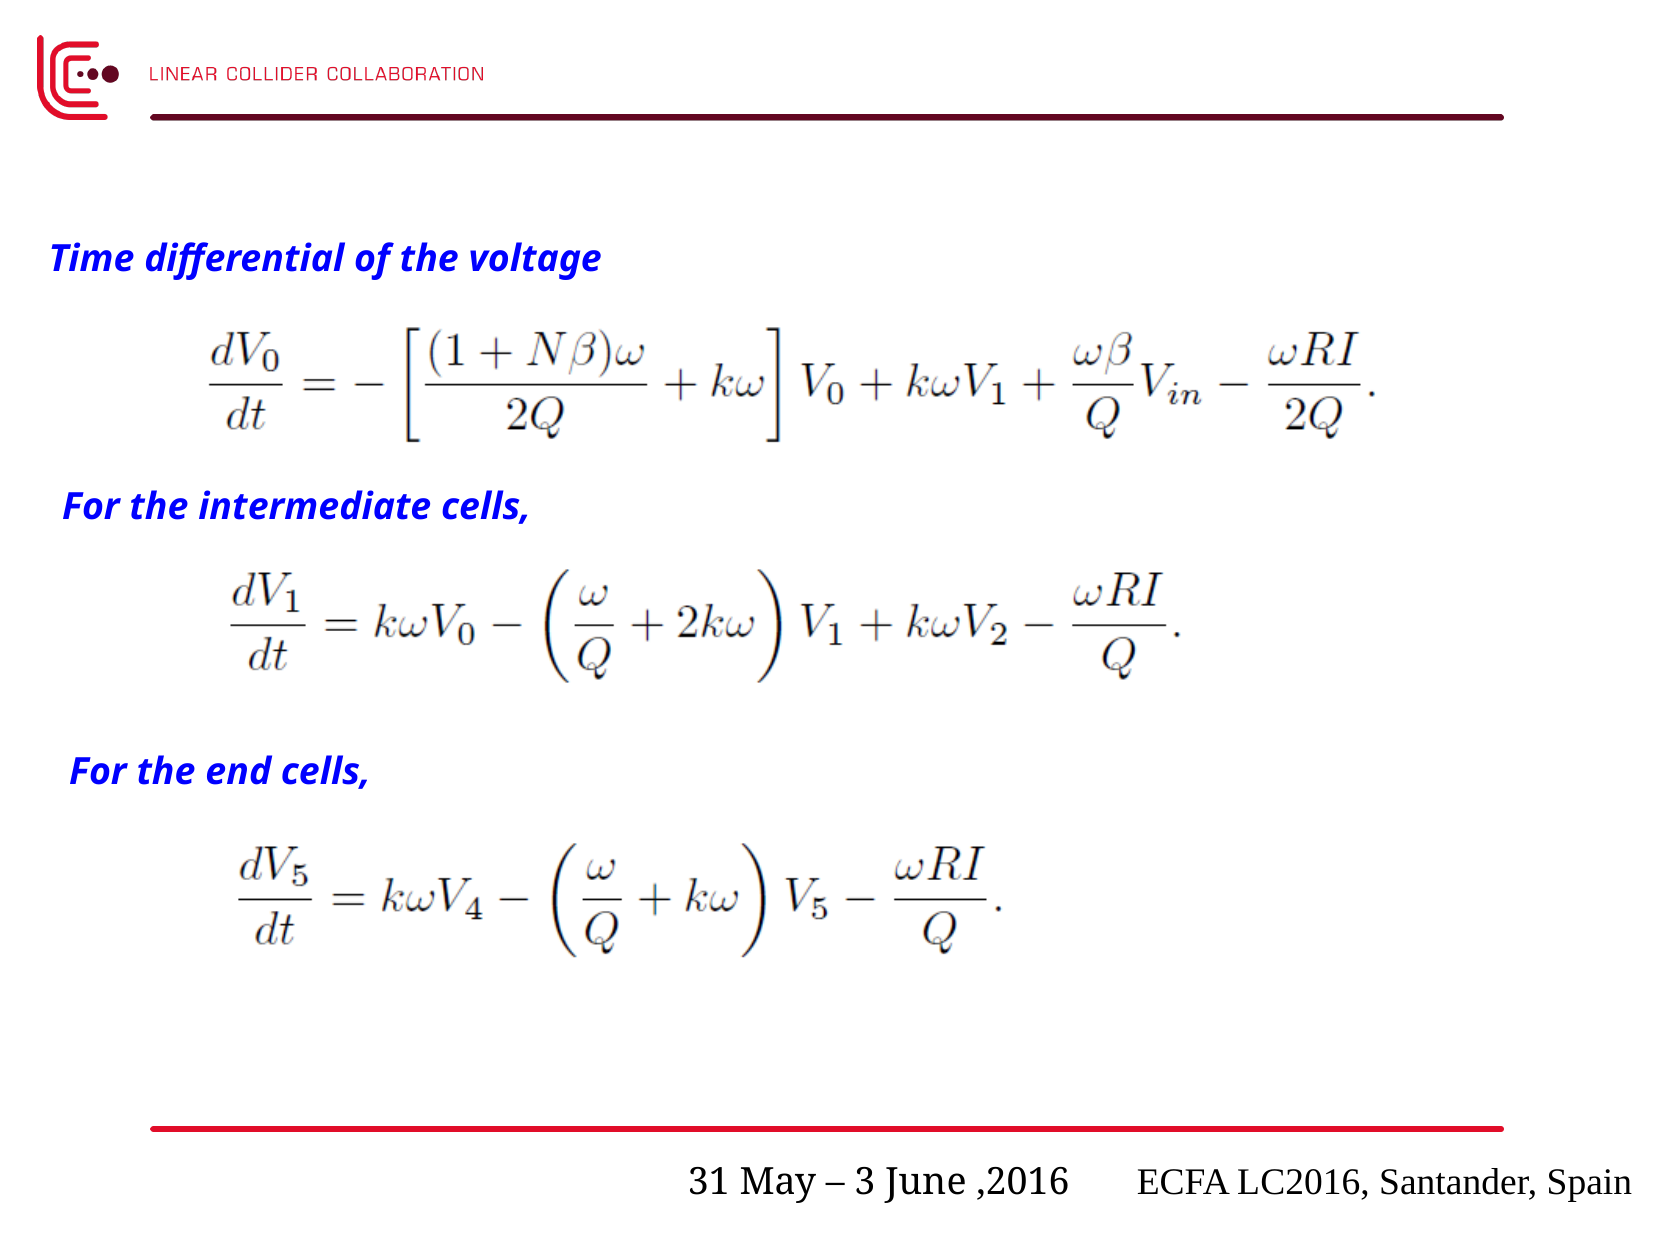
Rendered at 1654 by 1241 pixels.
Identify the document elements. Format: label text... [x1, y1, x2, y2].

text_box For the end cells, [54, 736, 413, 804]
text_box For the intermediate cells, [47, 472, 584, 539]
text_box Time differential of the voltage [33, 224, 662, 291]
picture [37, 35, 1504, 1132]
